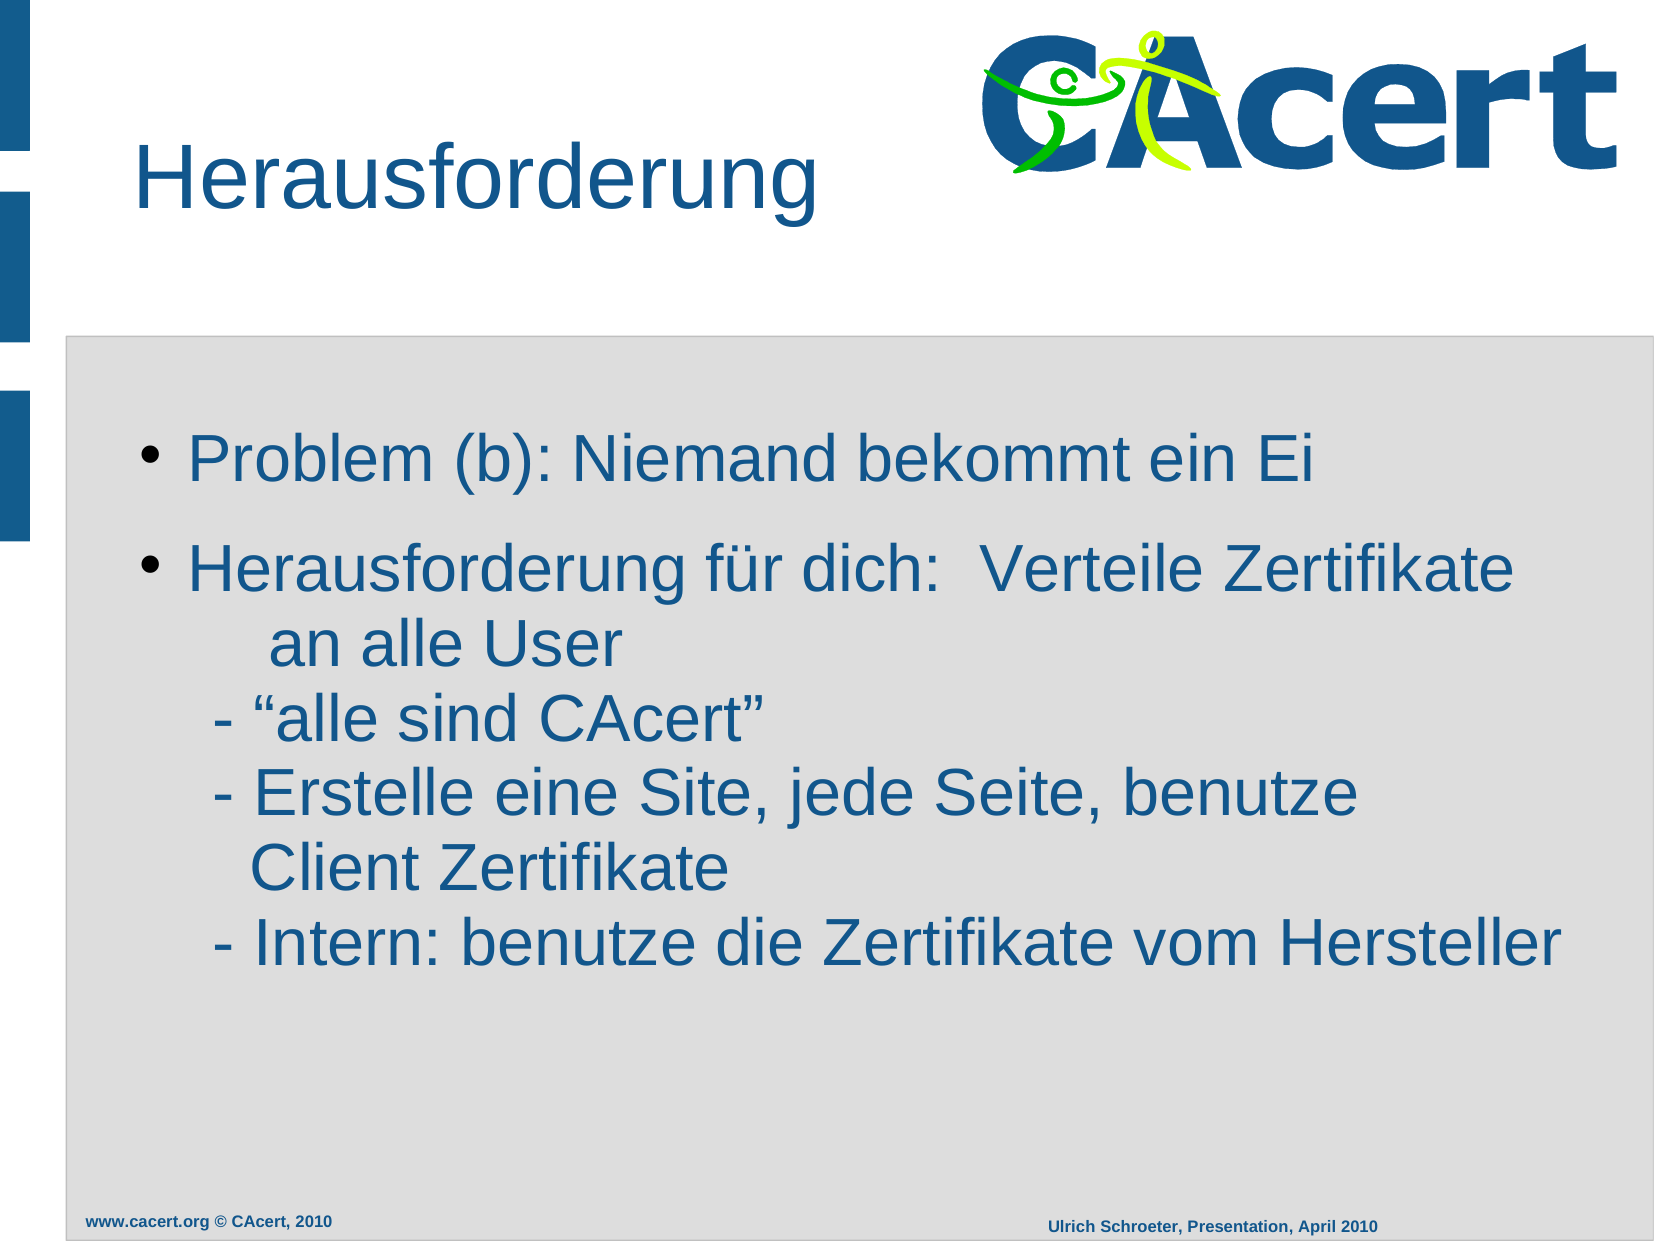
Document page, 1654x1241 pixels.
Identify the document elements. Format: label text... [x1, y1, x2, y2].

text_box Problem (b): Niemand bekommt ein Ei Herausforderung für dich: Verteile Zertifikate an alle User - “alle sind CAcert” - Erstelle eine Site, jede Seite, benutze Client Zertifikate - Intern: benutze die Zertifikate vom Hersteller [124, 413, 1580, 987]
text_box Herausforderung [118, 118, 837, 236]
